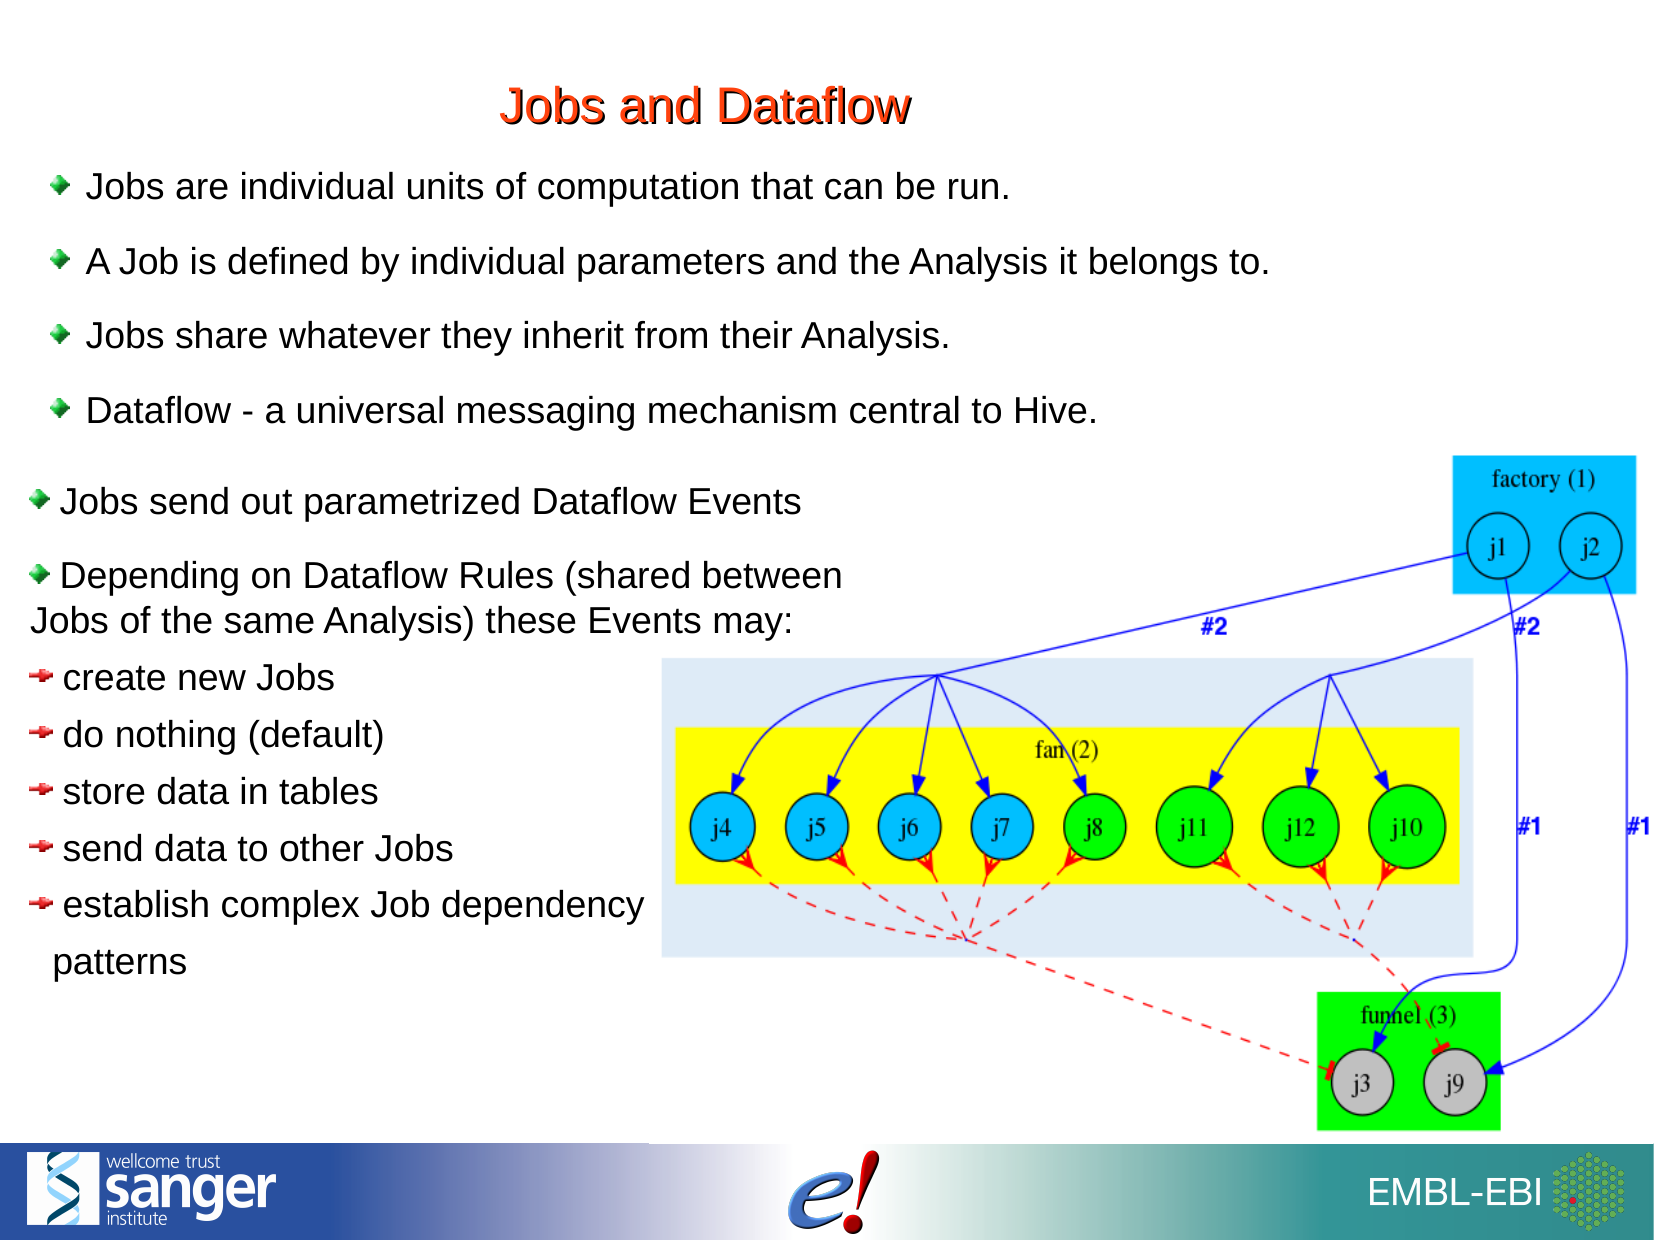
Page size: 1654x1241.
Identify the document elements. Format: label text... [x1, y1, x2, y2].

picture [0, 442, 1654, 1240]
picture [29, 669, 53, 682]
picture [29, 489, 50, 509]
picture [29, 726, 53, 738]
picture [50, 175, 70, 195]
text_box Jobs and Dataflow [82, 49, 1327, 147]
picture [29, 564, 50, 584]
picture [50, 398, 70, 418]
picture [29, 897, 53, 909]
picture [50, 324, 70, 344]
picture [29, 783, 53, 795]
picture [1559, 571, 1570, 582]
picture [29, 840, 53, 852]
text_box Jobs are individual units of computation that can be run. A Job is defined by individual parameters and the Analysis it belongs to. Jobs share whatever they inherit from their Analysis. Dataflow - a universal messaging mechanism central to Hive. [0, 147, 1489, 502]
picture [50, 249, 70, 269]
text_box Jobs send out parametrized Dataflow Events Depending on Dataflow Rules (shared between Jobs of the same Analysis) these Events may: create new Jobs do nothing (default) store data in tables send data to other Jobs establish complex Job dependency patterns [15, 461, 901, 1124]
